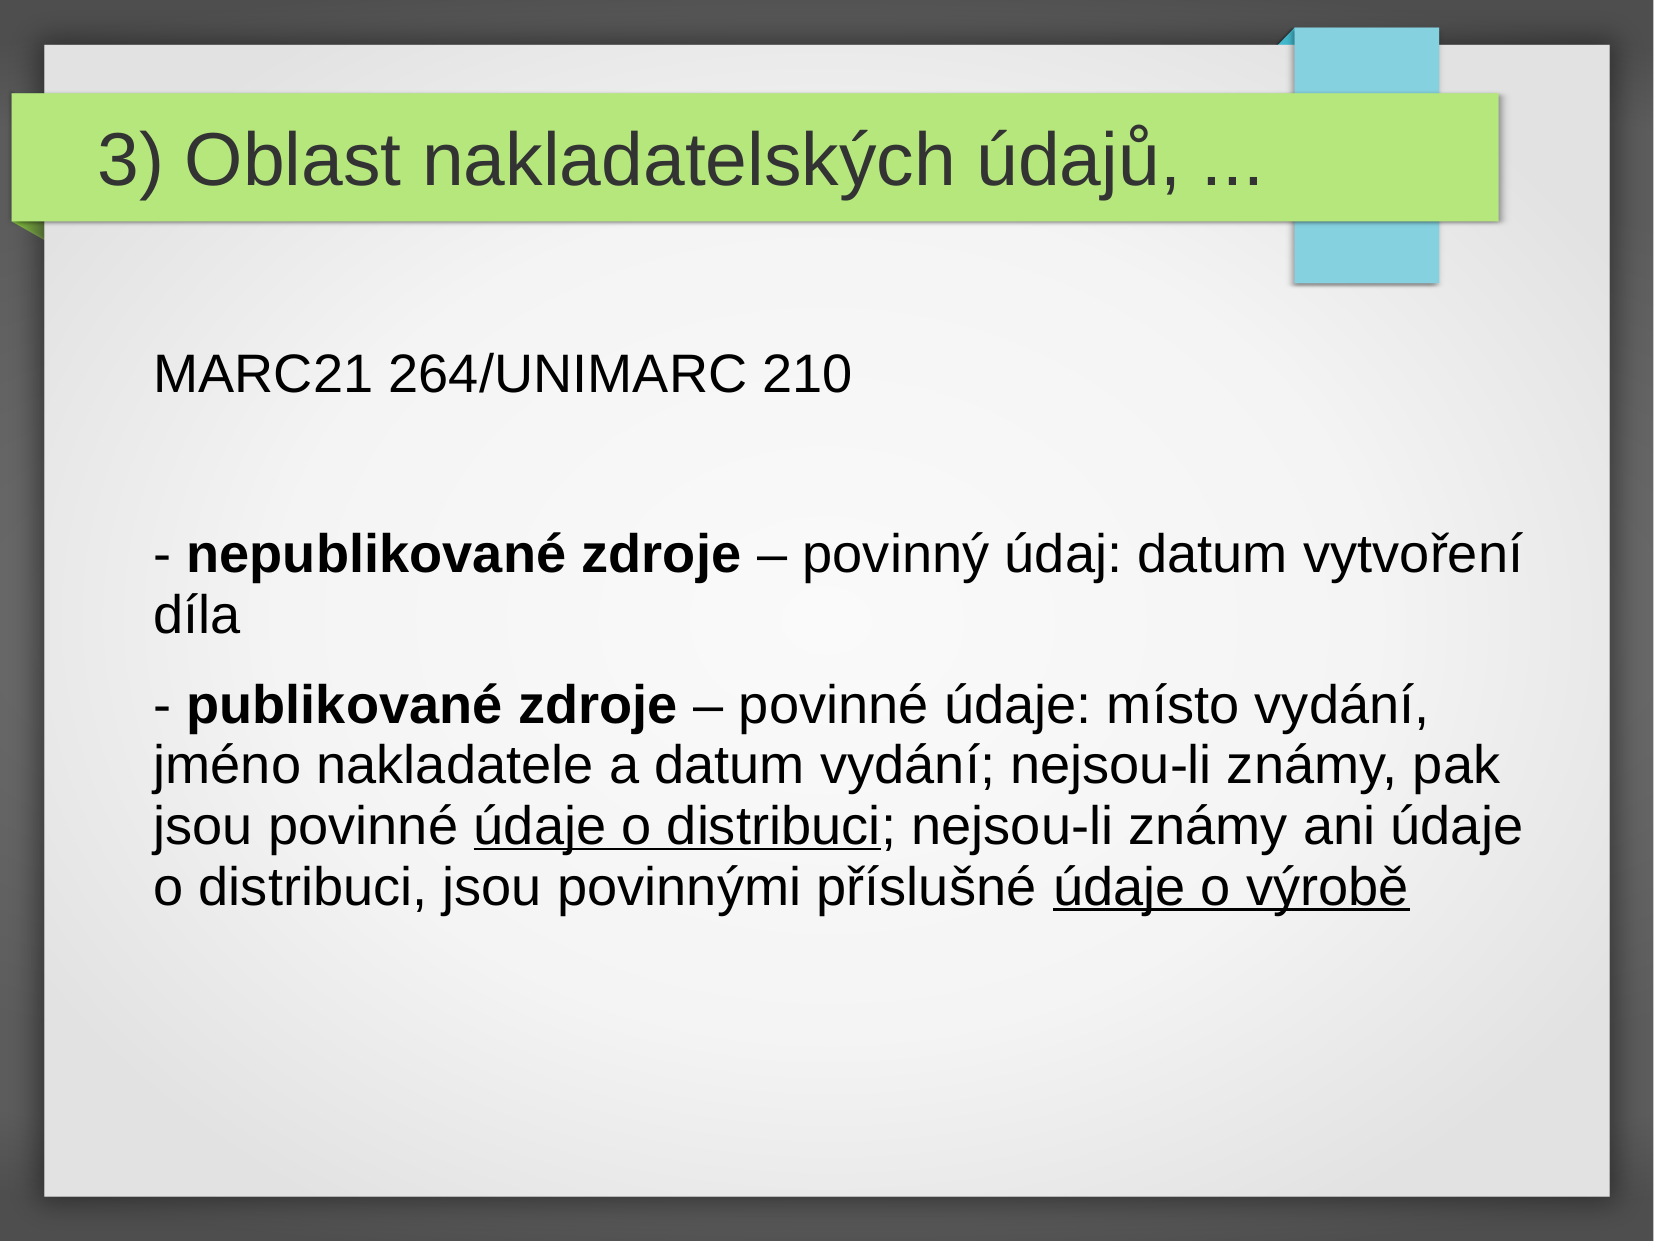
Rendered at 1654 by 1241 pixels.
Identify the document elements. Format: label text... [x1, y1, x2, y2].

title 3) Oblast nakladatelských údajů, ... [70, 106, 1607, 213]
list MARC21 264/UNIMARC 210 - nepublikované zdroje – povinný údaj: datum vytvoření díla - publikované zdroje – povinné údaje: místo vydání, jméno nakladatele a datum vydání; nejsou-li známy, pak jsou povinné údaje o distribuci; nejsou-li známy ani údaje o distribuci, jsou povinnými příslušné údaje o výrobě [82, 343, 1538, 1063]
picture [0, 0, 1654, 1241]
